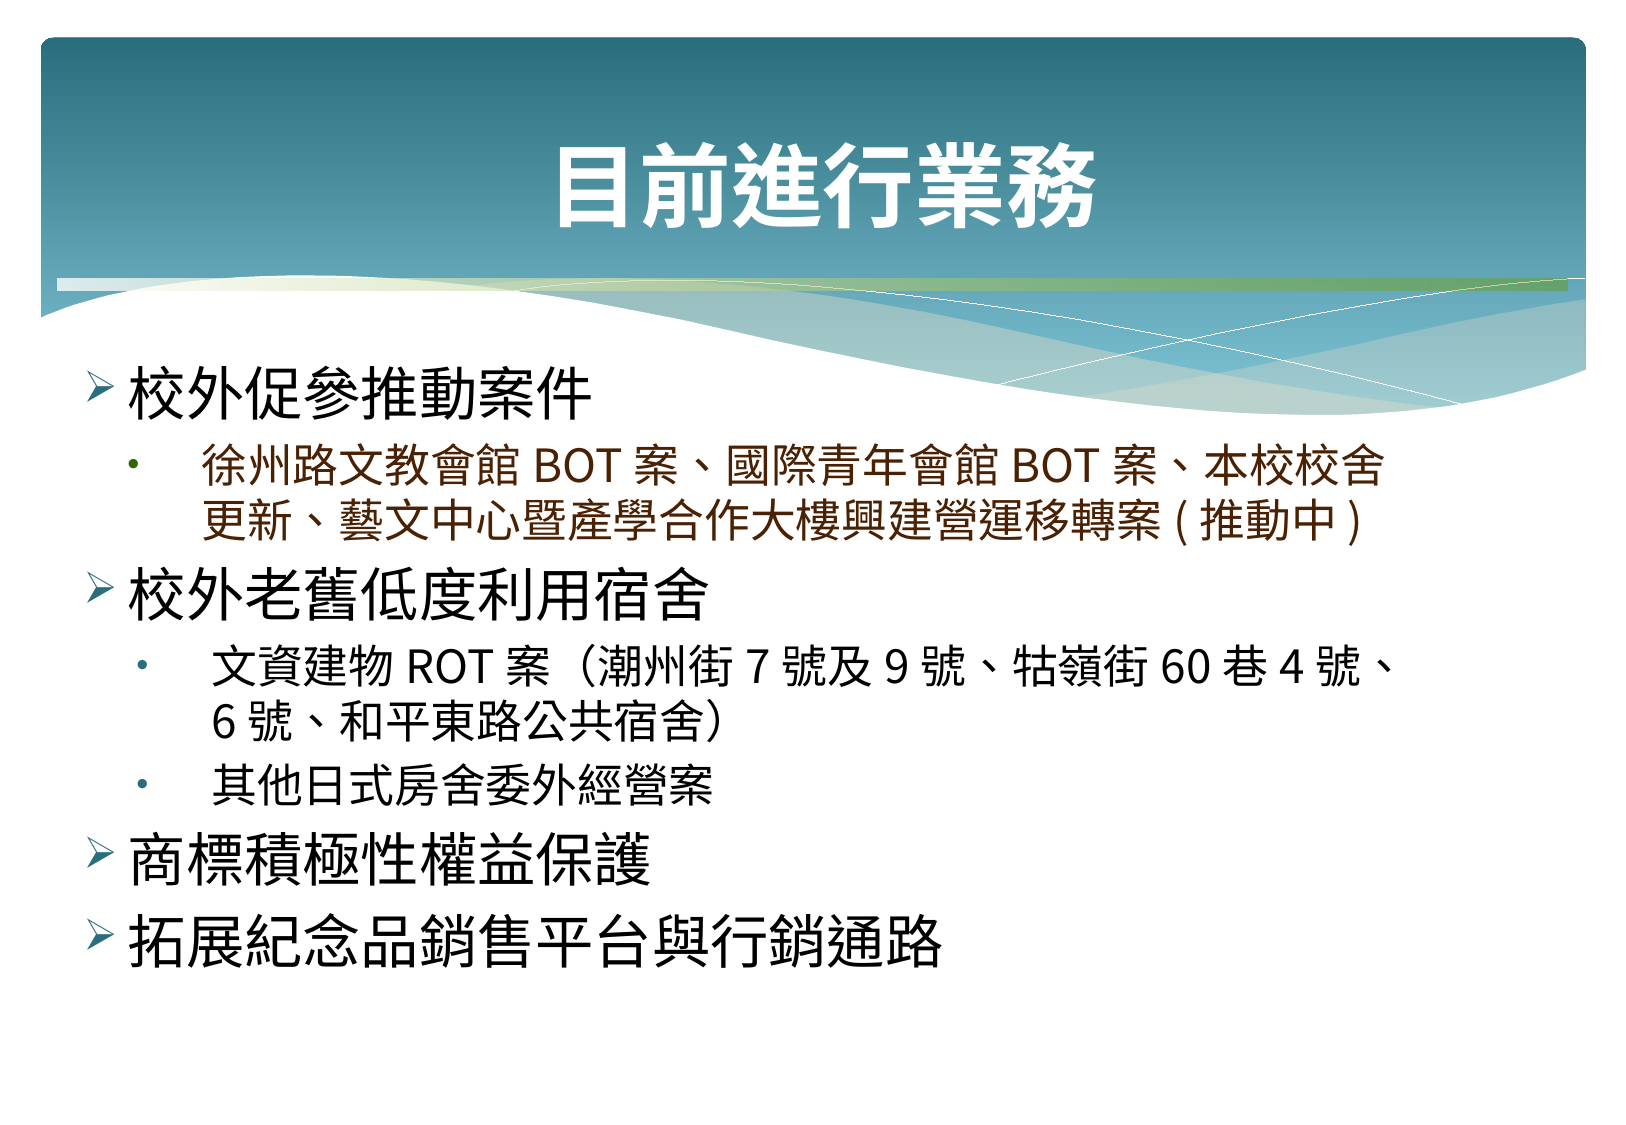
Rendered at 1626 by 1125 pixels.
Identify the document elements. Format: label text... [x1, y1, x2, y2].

title 目前進行業務 [91, 90, 1555, 278]
list 校外促參推動案件 徐州路文教會館BOT案、國際青年會館BOT案、本校校舍更新、藝文中心暨產學合作大樓興建營運移轉案(推動中) 校外老舊低度利用宿舍 文資建物ROT案（潮州街7號及9號、牯嶺街60巷4號、6號、和平東路公共宿舍） 其他日式房舍委外經營案 商標積極性權益保護 拓展紀念品銷售平台與行銷通路 [68, 349, 1439, 1106]
